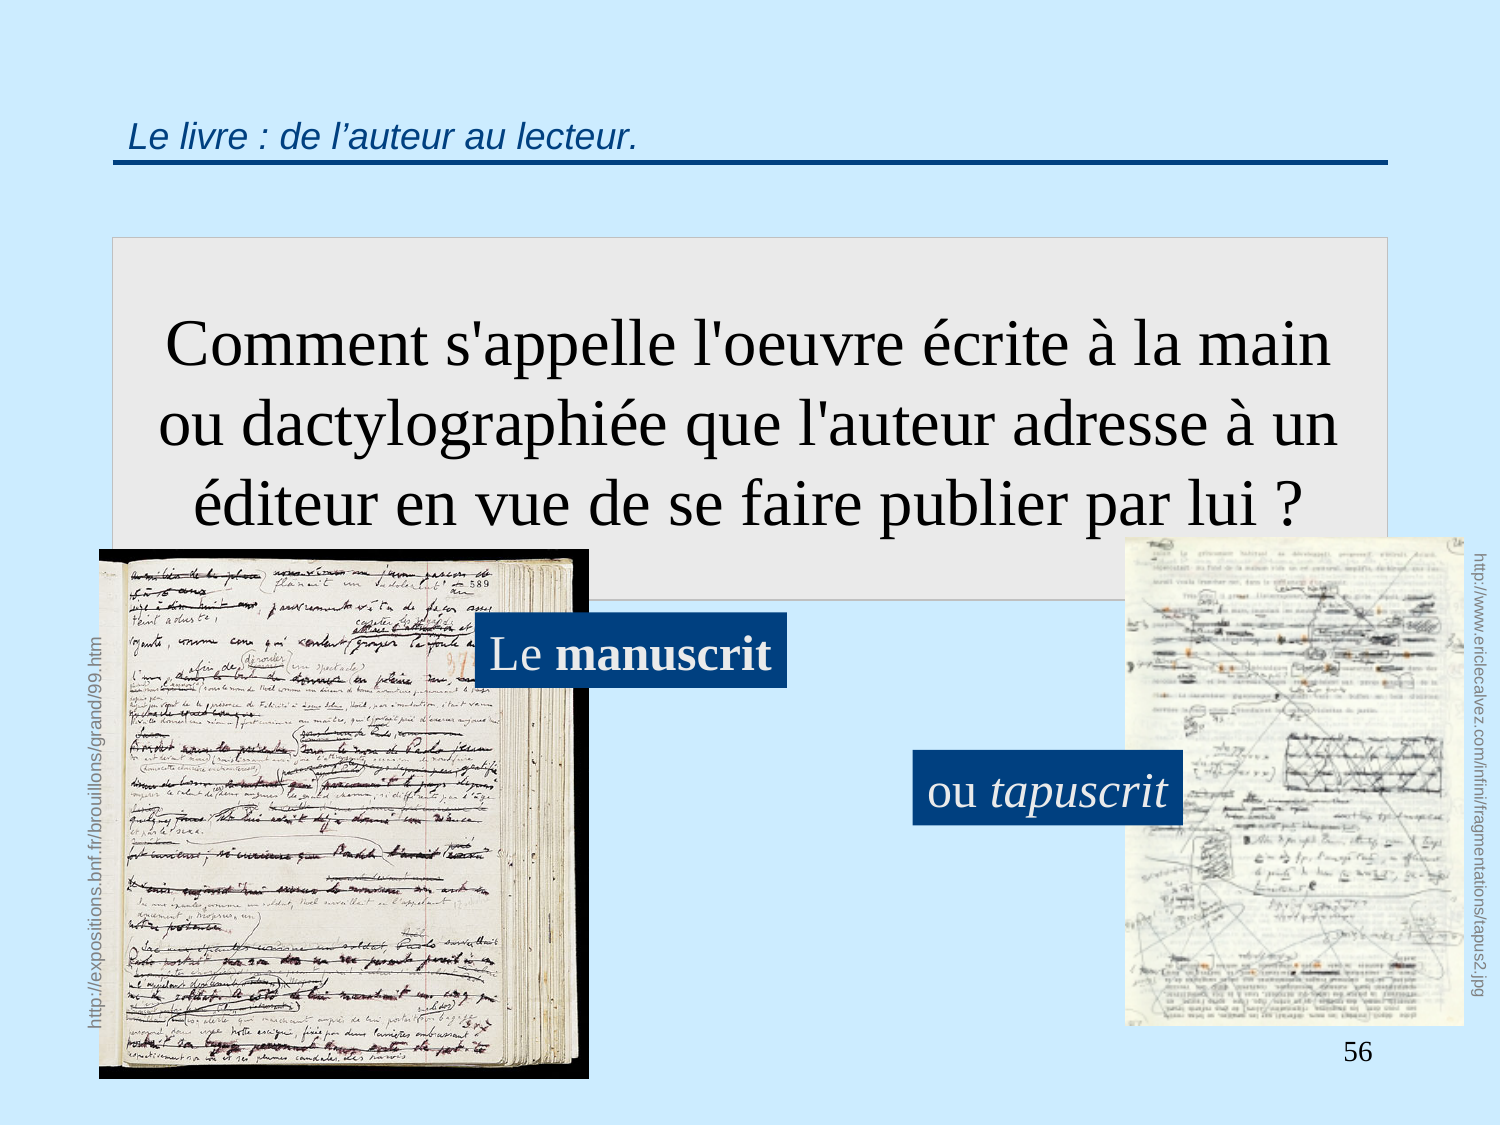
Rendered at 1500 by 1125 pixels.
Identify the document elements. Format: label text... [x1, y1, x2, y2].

text_box Le livre : de l’auteur au lecteur. [113, 104, 655, 160]
picture [1125, 537, 1464, 1027]
text_box ou tapuscrit [912, 749, 1183, 826]
text_box Le manuscrit [474, 612, 787, 688]
text_box http://expositions.bnf.fr/brouillons/grand/99.htm [75, 621, 113, 1045]
picture [99, 549, 589, 1079]
text_box http://www.ericlecalvez.com/infini/fragmentations/tapus2.jpg [1463, 539, 1499, 1013]
title Comment s'appelle l'oeuvre écrite à la main ou dactylographiée que l'auteur adresse à un éditeur en vue de se faire publier par lui ? [112, 237, 1388, 601]
